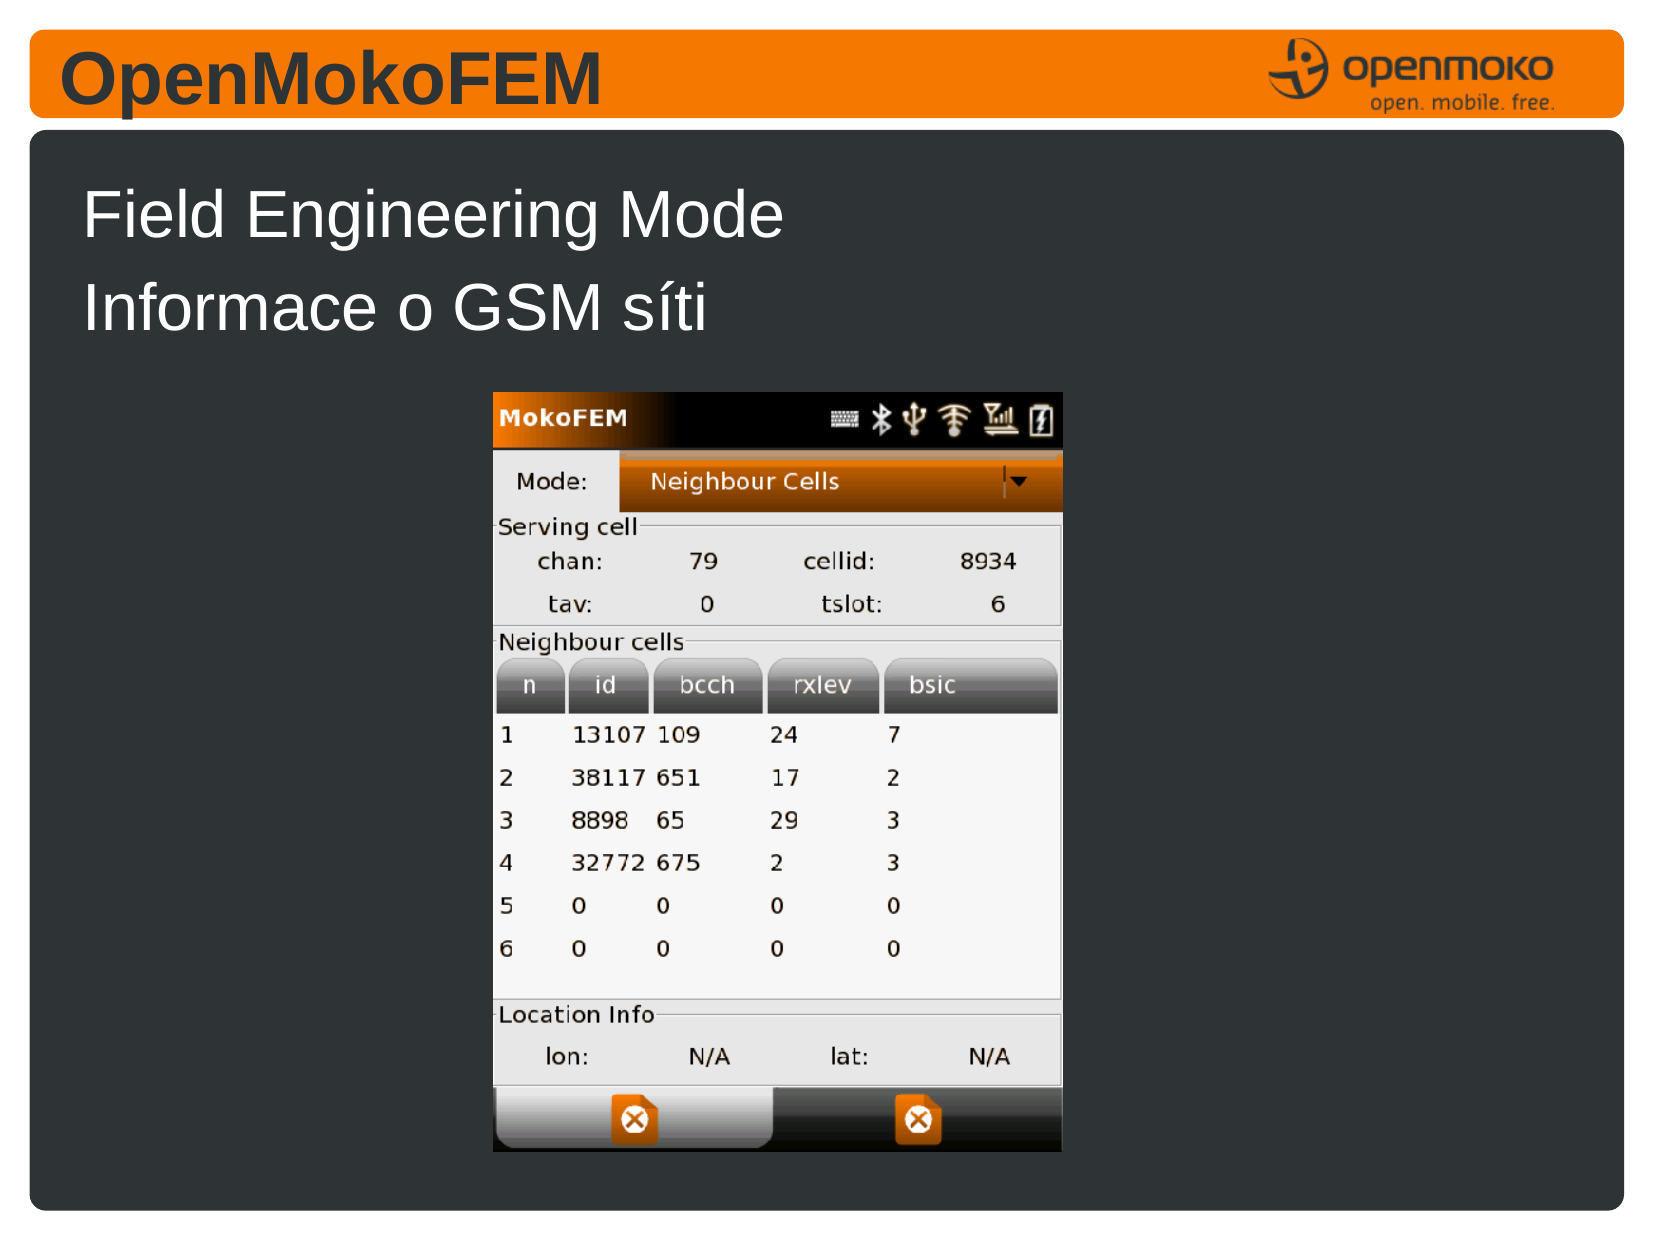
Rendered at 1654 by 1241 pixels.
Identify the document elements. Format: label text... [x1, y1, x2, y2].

picture [493, 392, 1063, 1152]
title OpenMokoFEM [59, 29, 1361, 128]
list Field Engineering Mode Informace o GSM síti [82, 177, 1571, 1182]
picture [1361, 38, 1554, 114]
